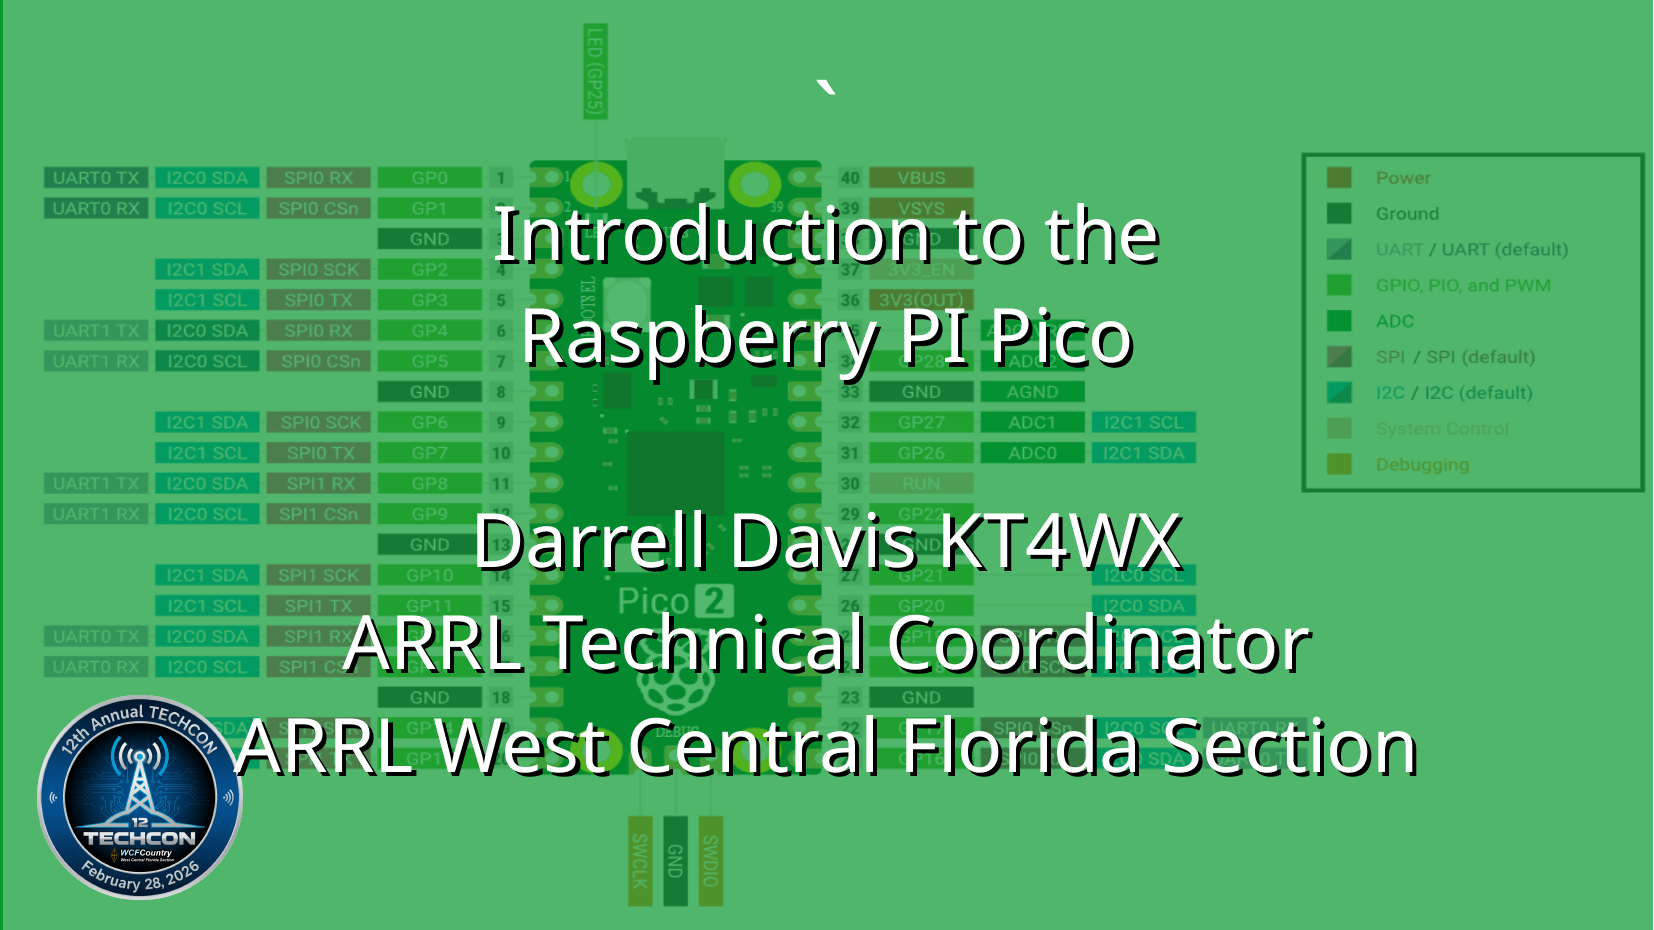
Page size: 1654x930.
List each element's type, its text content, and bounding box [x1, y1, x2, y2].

picture [37, 695, 243, 900]
subtitle Introduction to the Raspberry PI Pico Darrell Davis KT4WX ARRL Technical Coordinator ARRL West Central Florida Section [82, 217, 1571, 757]
title ` [82, 37, 1571, 193]
